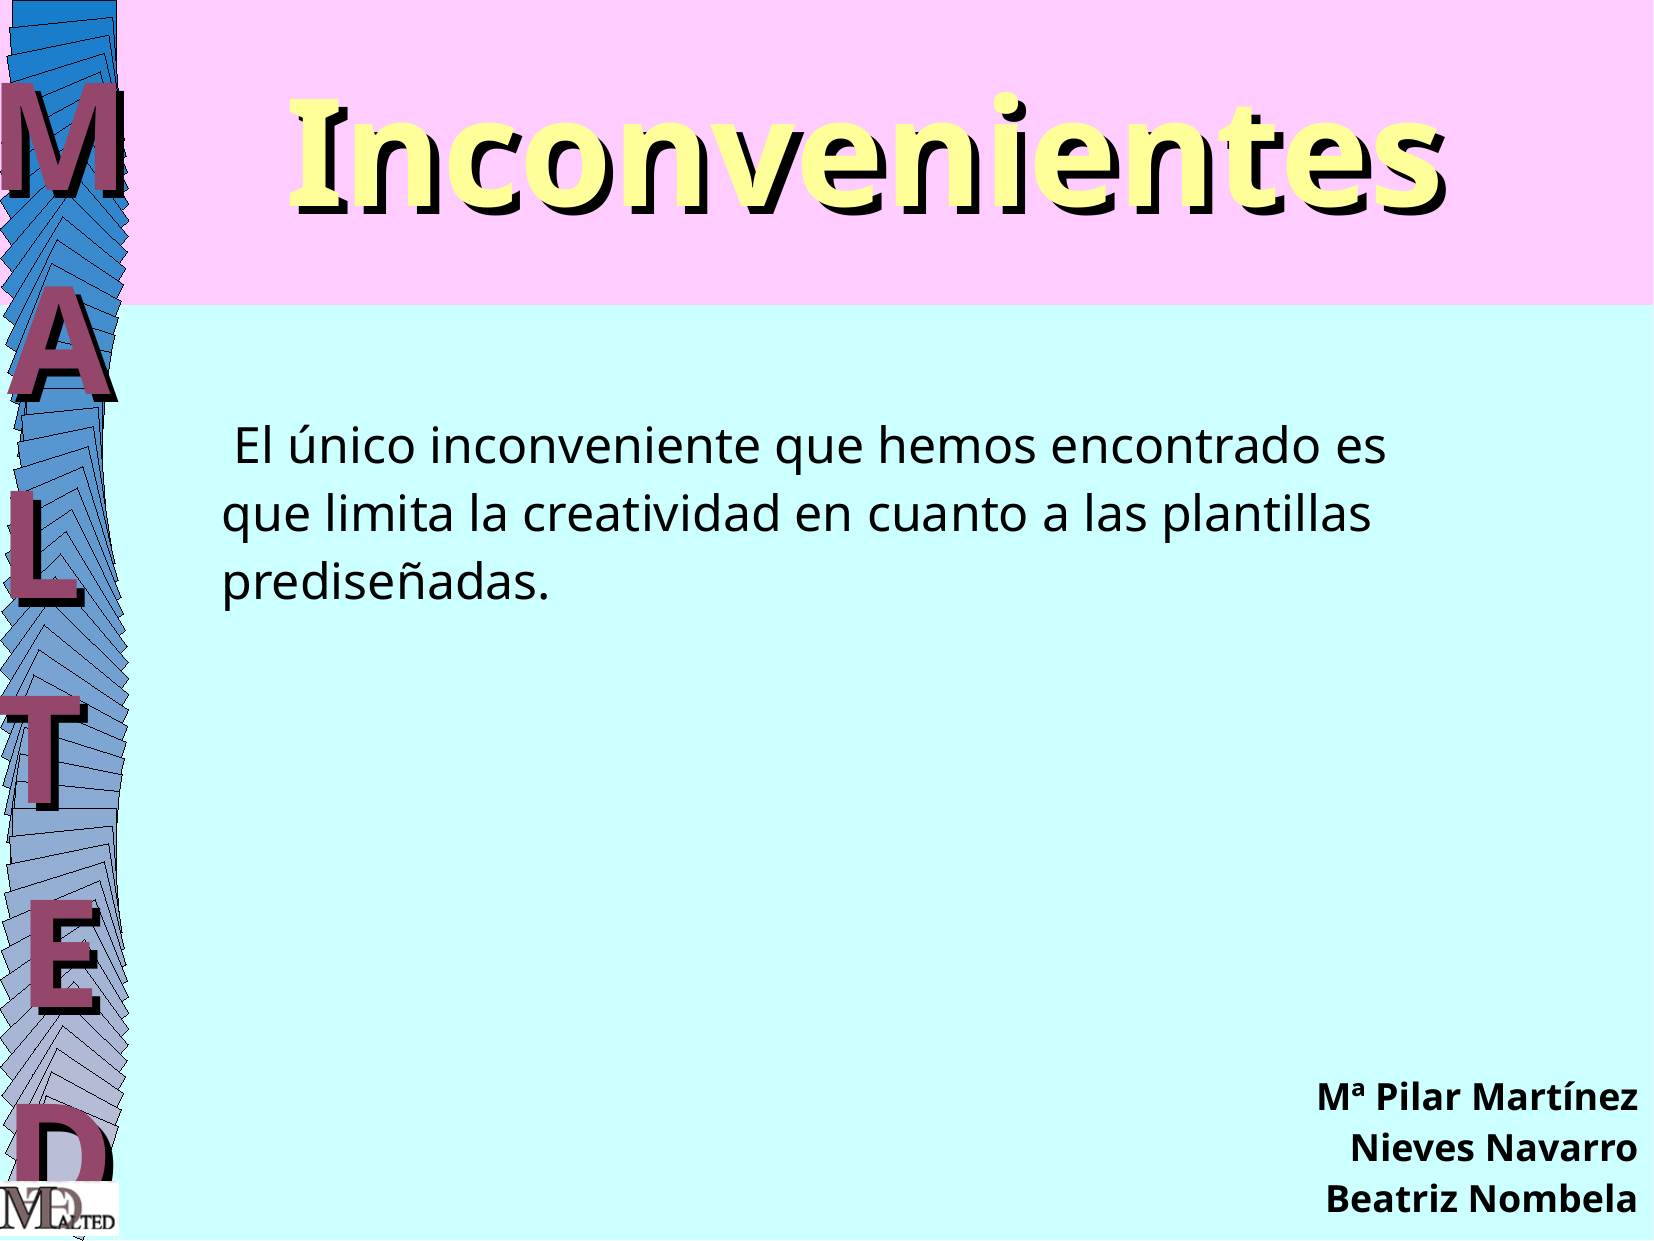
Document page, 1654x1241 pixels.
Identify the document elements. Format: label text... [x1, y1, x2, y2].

picture [0, 1181, 119, 1236]
text_box El único inconveniente que hemos encontrado es que limita la creatividad en cuanto a las plantillas prediseñadas. [206, 402, 1482, 646]
title Inconvenientes [147, 59, 1583, 237]
